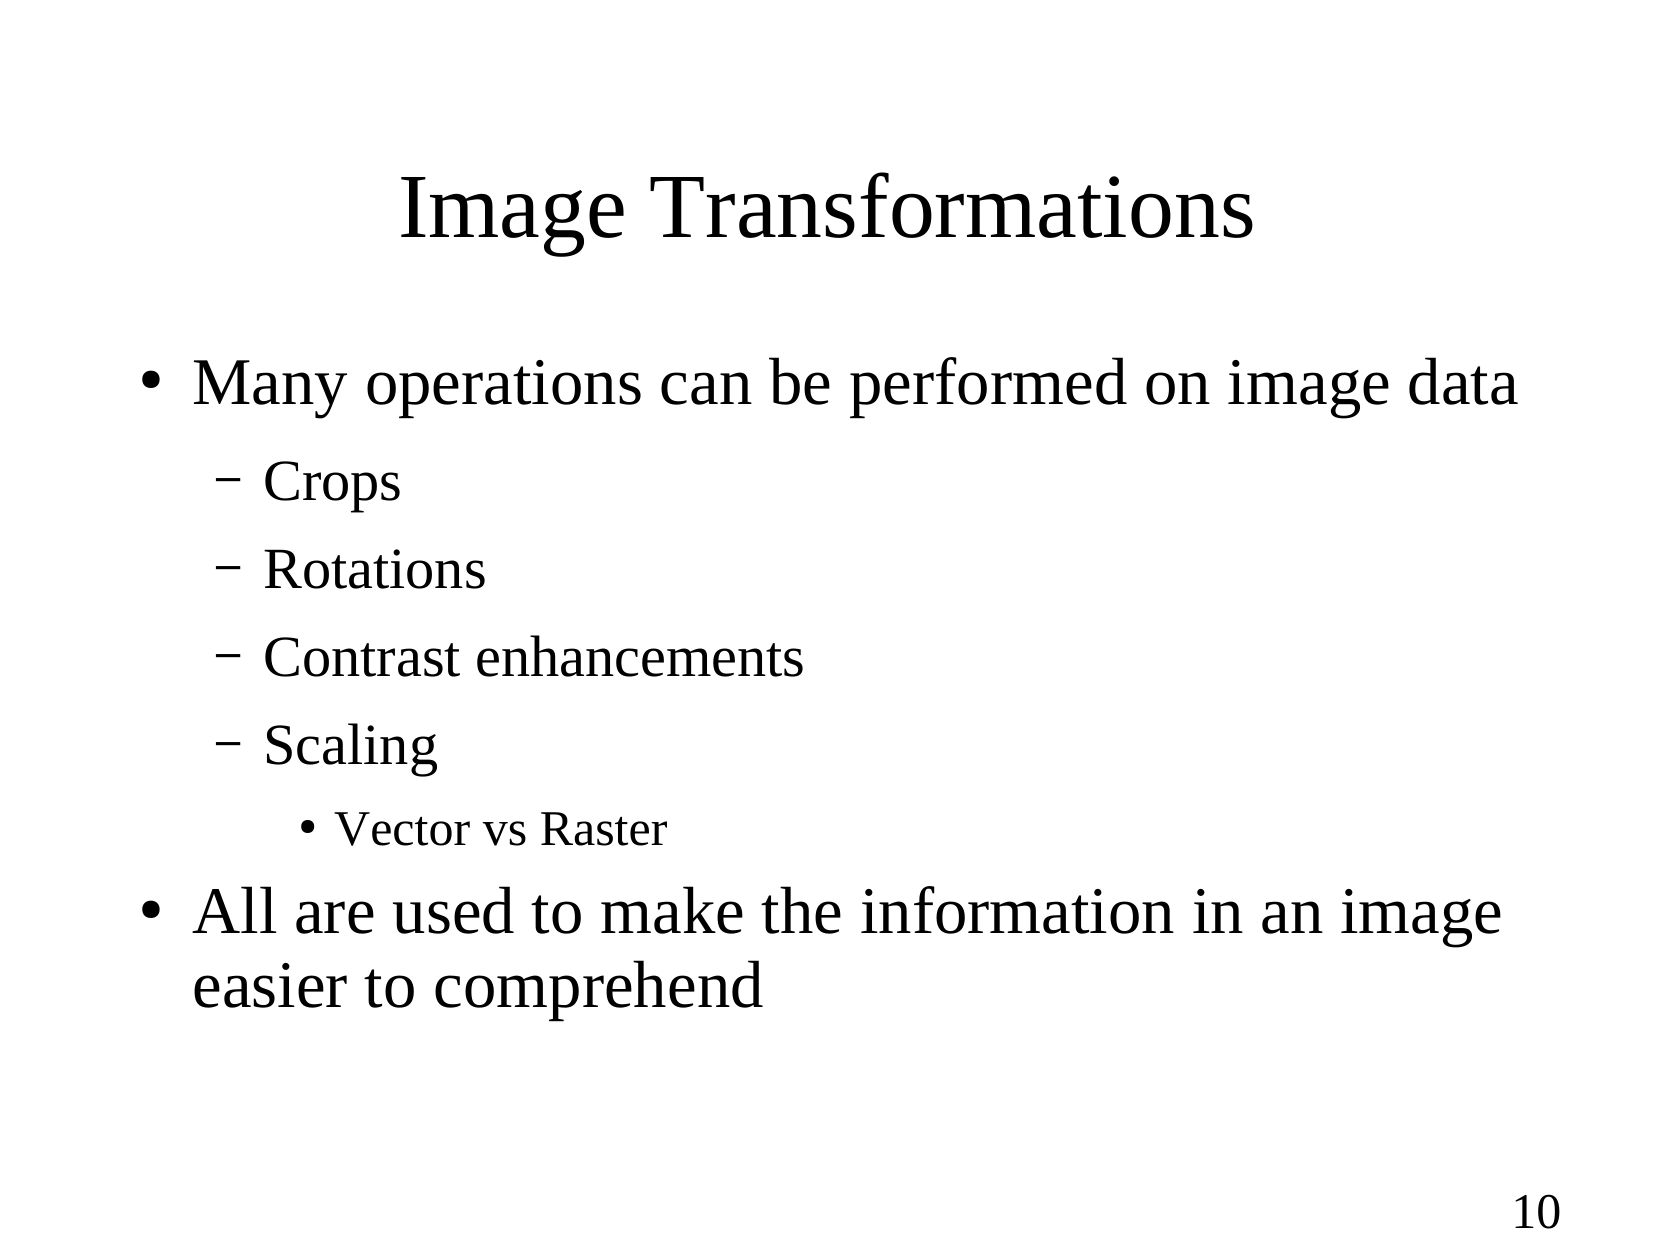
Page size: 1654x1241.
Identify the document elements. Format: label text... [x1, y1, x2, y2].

text_box <number> [1511, 1183, 1654, 1241]
list Many operations can be performed on image data Crops Rotations Contrast enhancements Scaling Vector vs Raster All are used to make the information in an image easier to comprehend [121, 344, 1534, 1127]
title Image Transformations [121, 102, 1534, 311]
